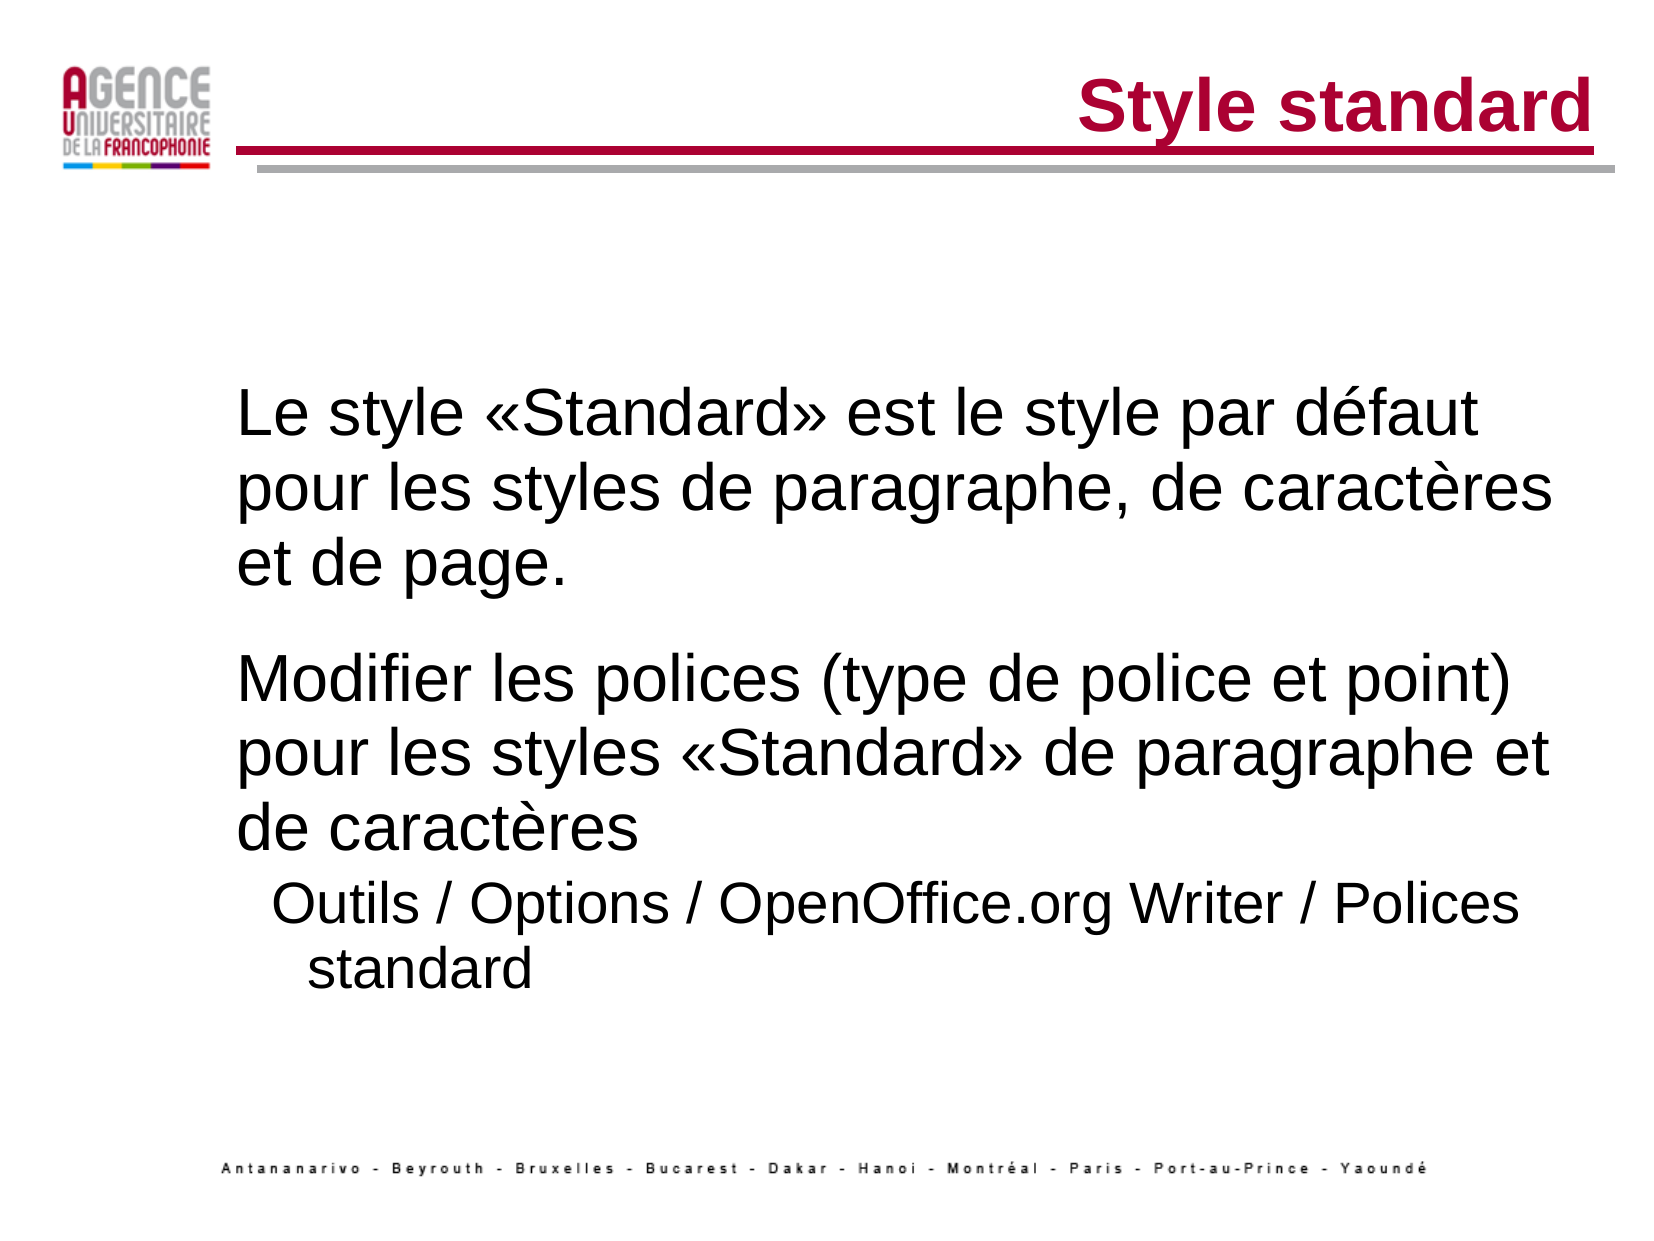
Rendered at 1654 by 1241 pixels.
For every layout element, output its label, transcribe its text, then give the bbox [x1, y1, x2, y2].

picture [29, 29, 1625, 1241]
title Style standard [236, 63, 1595, 148]
list Le style «Standard» est le style par défaut pour les styles de paragraphe, de caractères et de page. Modifier les polices (type de police et point) pour les styles «Standard» de paragraphe et de caractères Outils / Options / OpenOffice.org Writer / Polices standard [236, 241, 1595, 1135]
